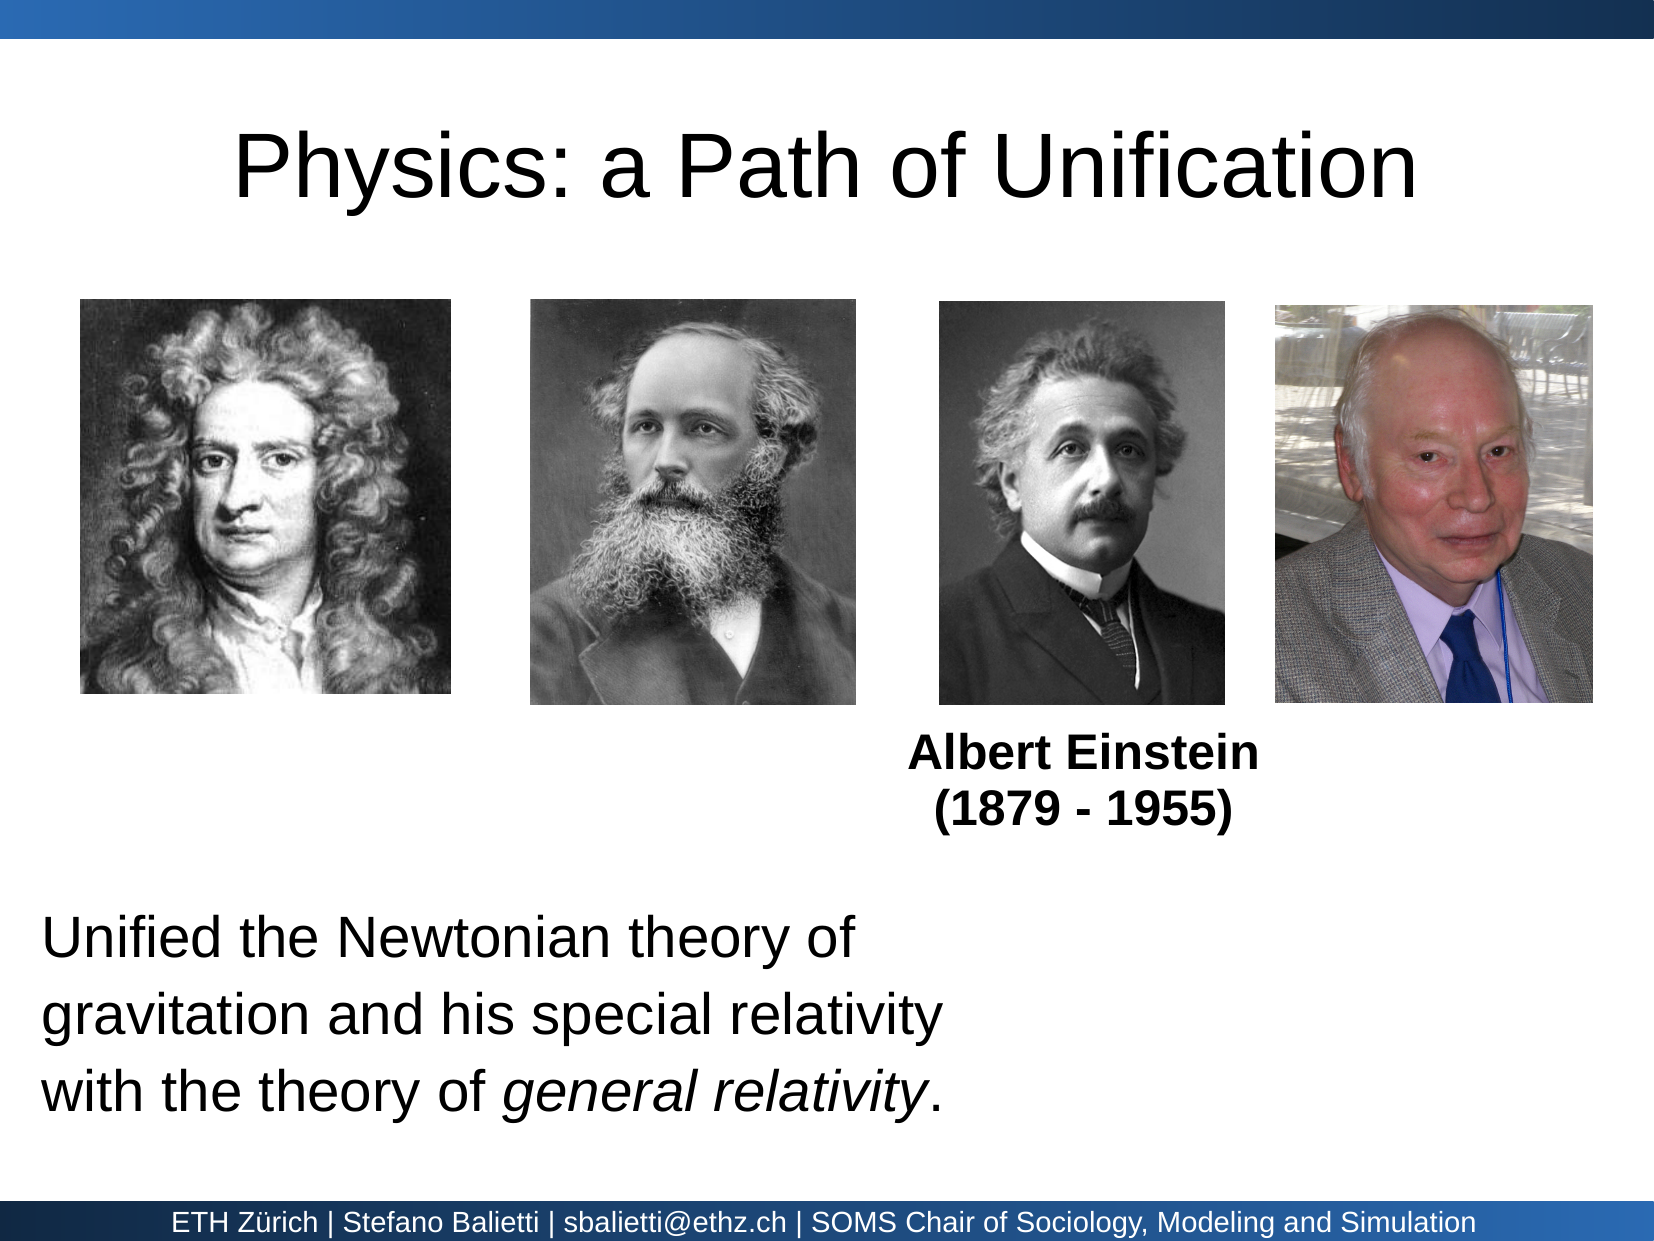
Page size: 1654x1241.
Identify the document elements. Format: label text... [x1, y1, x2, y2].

text_box Albert Einstein (1879 - 1955) [892, 717, 1276, 844]
title Physics: a Path of Unification [0, 116, 1654, 342]
picture [530, 299, 856, 706]
picture [1275, 305, 1593, 703]
text_box Unified the Newtonian theory of gravitation and his special relativity with the theory of general relativity. [26, 885, 961, 1208]
picture [80, 299, 451, 694]
picture [939, 301, 1225, 706]
